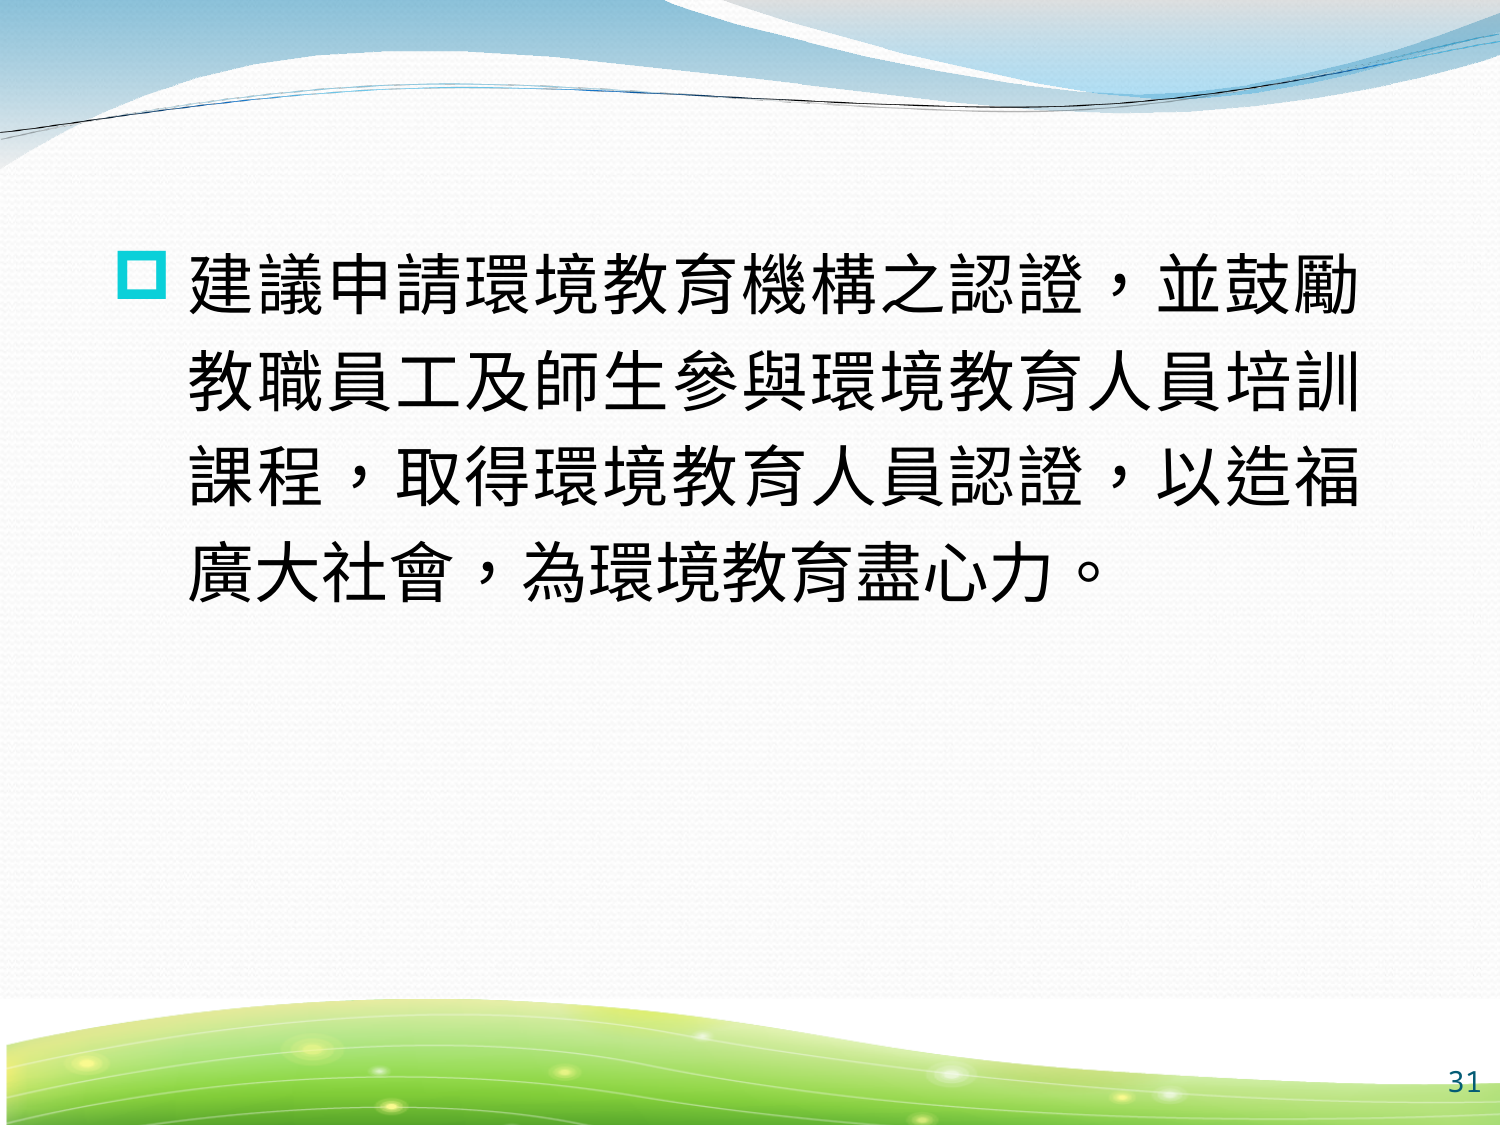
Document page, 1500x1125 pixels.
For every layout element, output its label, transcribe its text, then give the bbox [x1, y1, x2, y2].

text_box <編號> [1357, 1042, 1483, 1103]
list 建議申請環境教育機構之認證，並鼓勵教職員工及師生參與環境教育人員培訓課程，取得環境教育人員認證，以造福廣大社會，為環境教育盡心力。 [41, 219, 1377, 610]
picture [0, 0, 1500, 1125]
